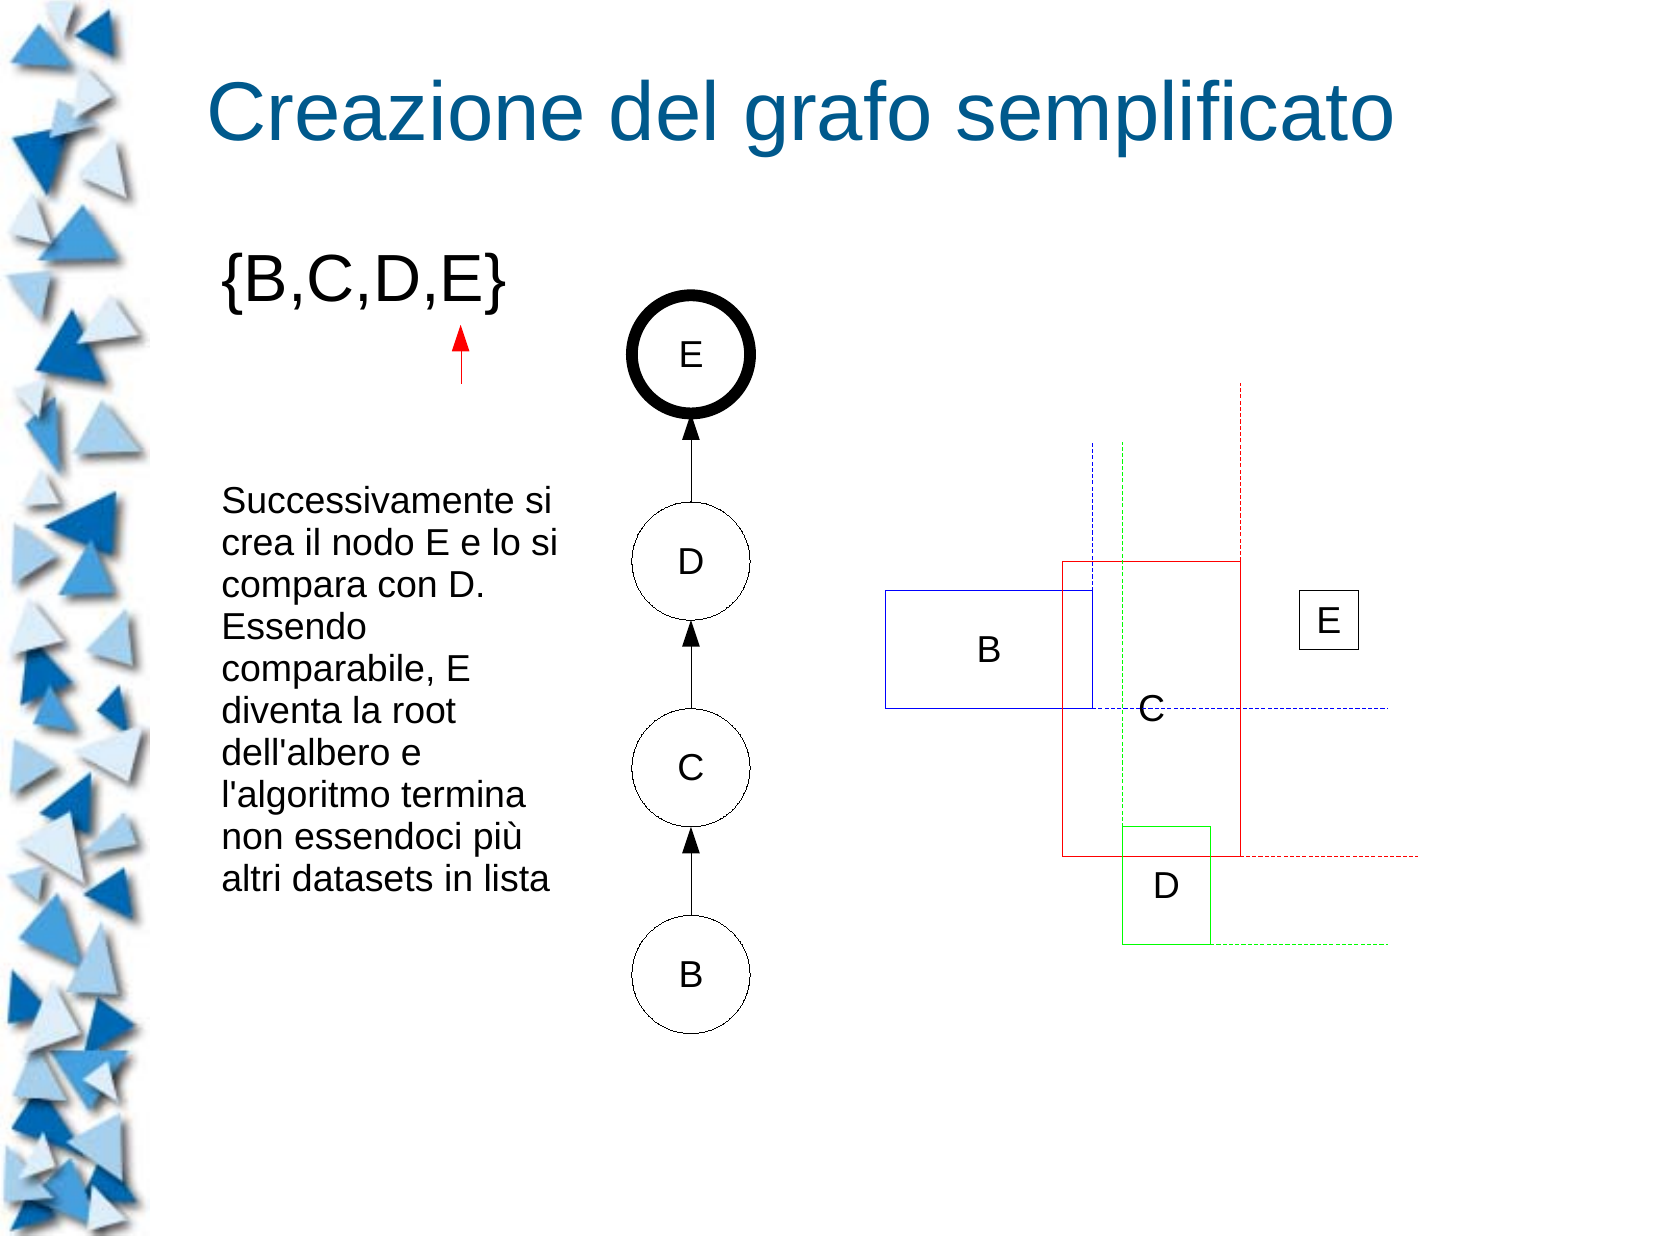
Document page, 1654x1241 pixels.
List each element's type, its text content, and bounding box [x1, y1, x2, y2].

text_box D [631, 501, 751, 621]
text_box B [885, 590, 1062, 709]
picture [0, 0, 150, 1236]
title Creazione del grafo semplificato [206, 29, 1619, 193]
text_box E [1299, 590, 1359, 650]
text_box E [639, 384, 743, 414]
text_box B [631, 915, 751, 1034]
text_box Successivamente si crea il nodo E e lo si compara con D. Essendo comparabile, E diventa la root dell'albero e l'algoritmo termina non essendoci più altri datasets in lista [206, 472, 591, 908]
text_box {B,C,D,E} [206, 233, 1477, 384]
text_box C [631, 708, 751, 827]
text_box D [1122, 826, 1211, 945]
text_box C [1062, 561, 1241, 857]
